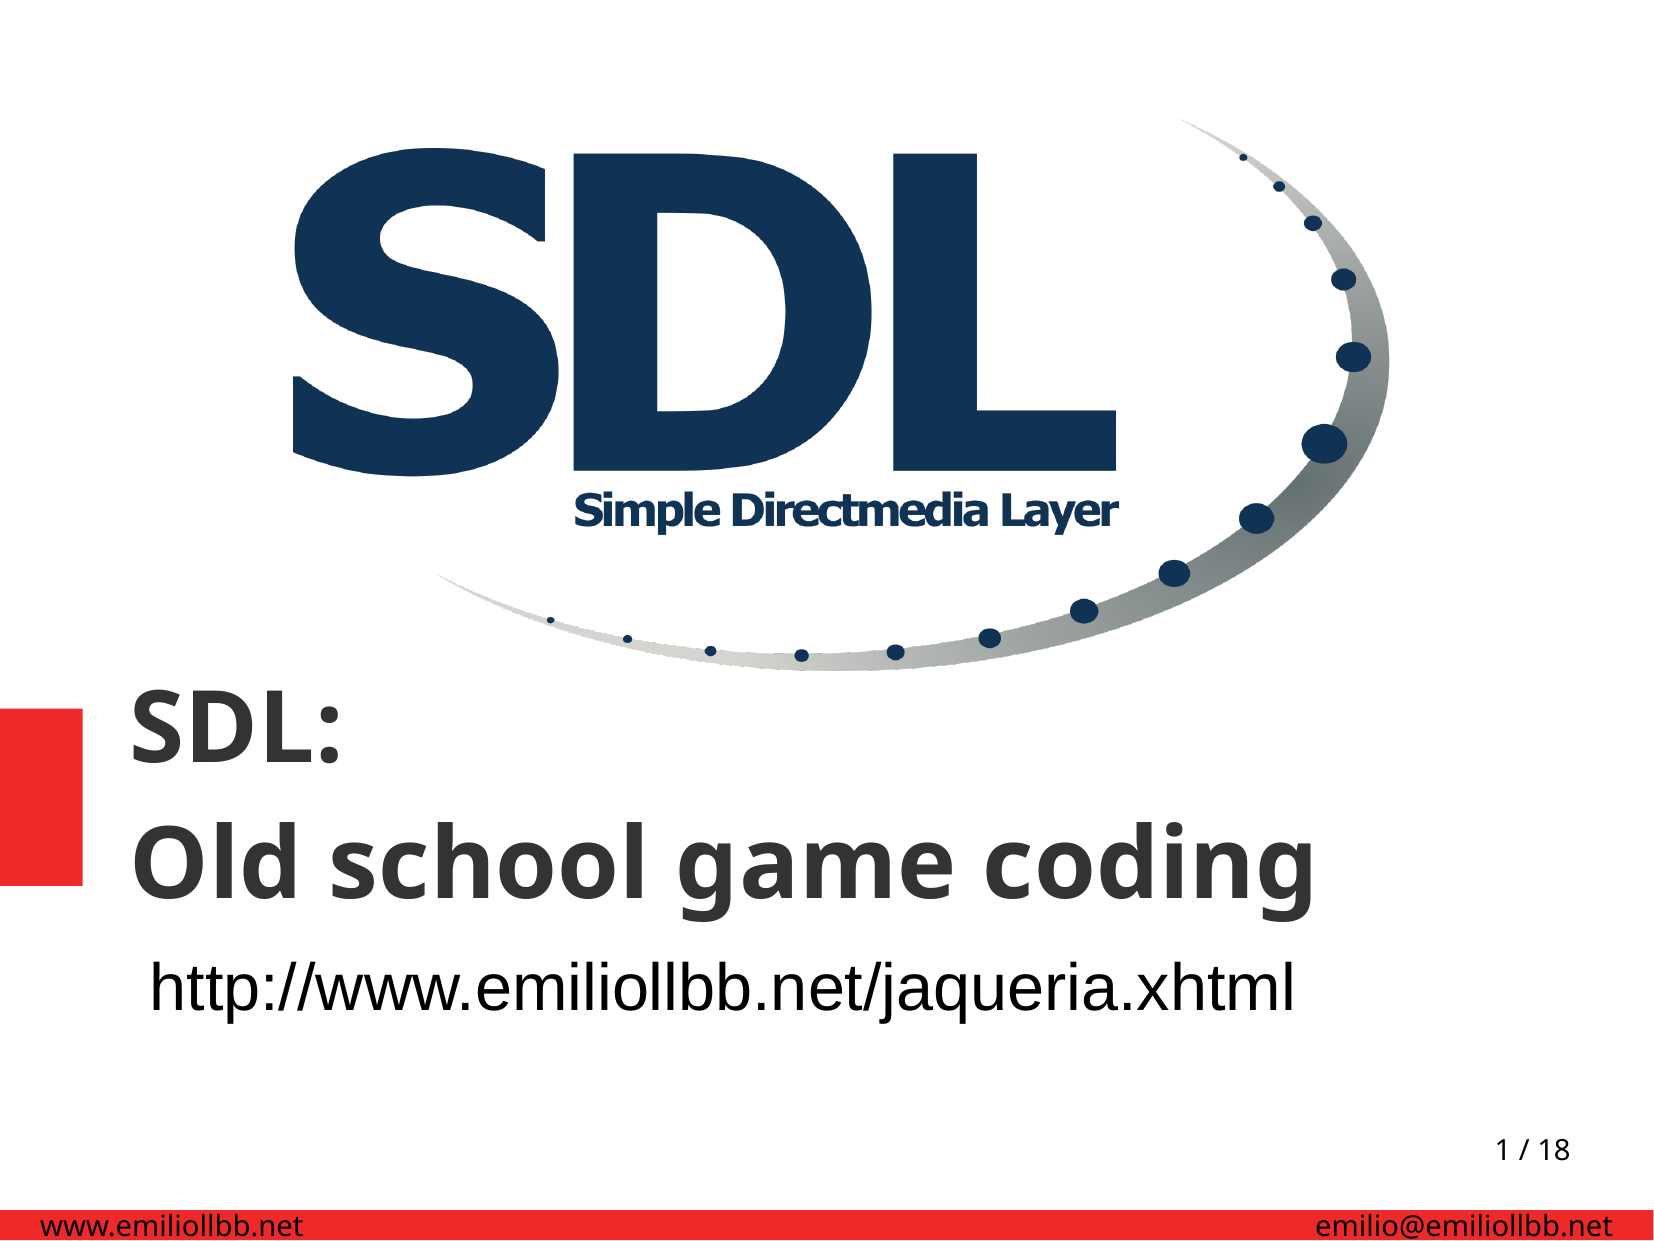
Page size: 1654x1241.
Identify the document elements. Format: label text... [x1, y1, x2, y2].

picture [293, 119, 1390, 671]
text_box http://www.emiliollbb.net/jaqueria.xhtml [135, 942, 1456, 1032]
title SDL: Old school game coding [129, 655, 1536, 928]
